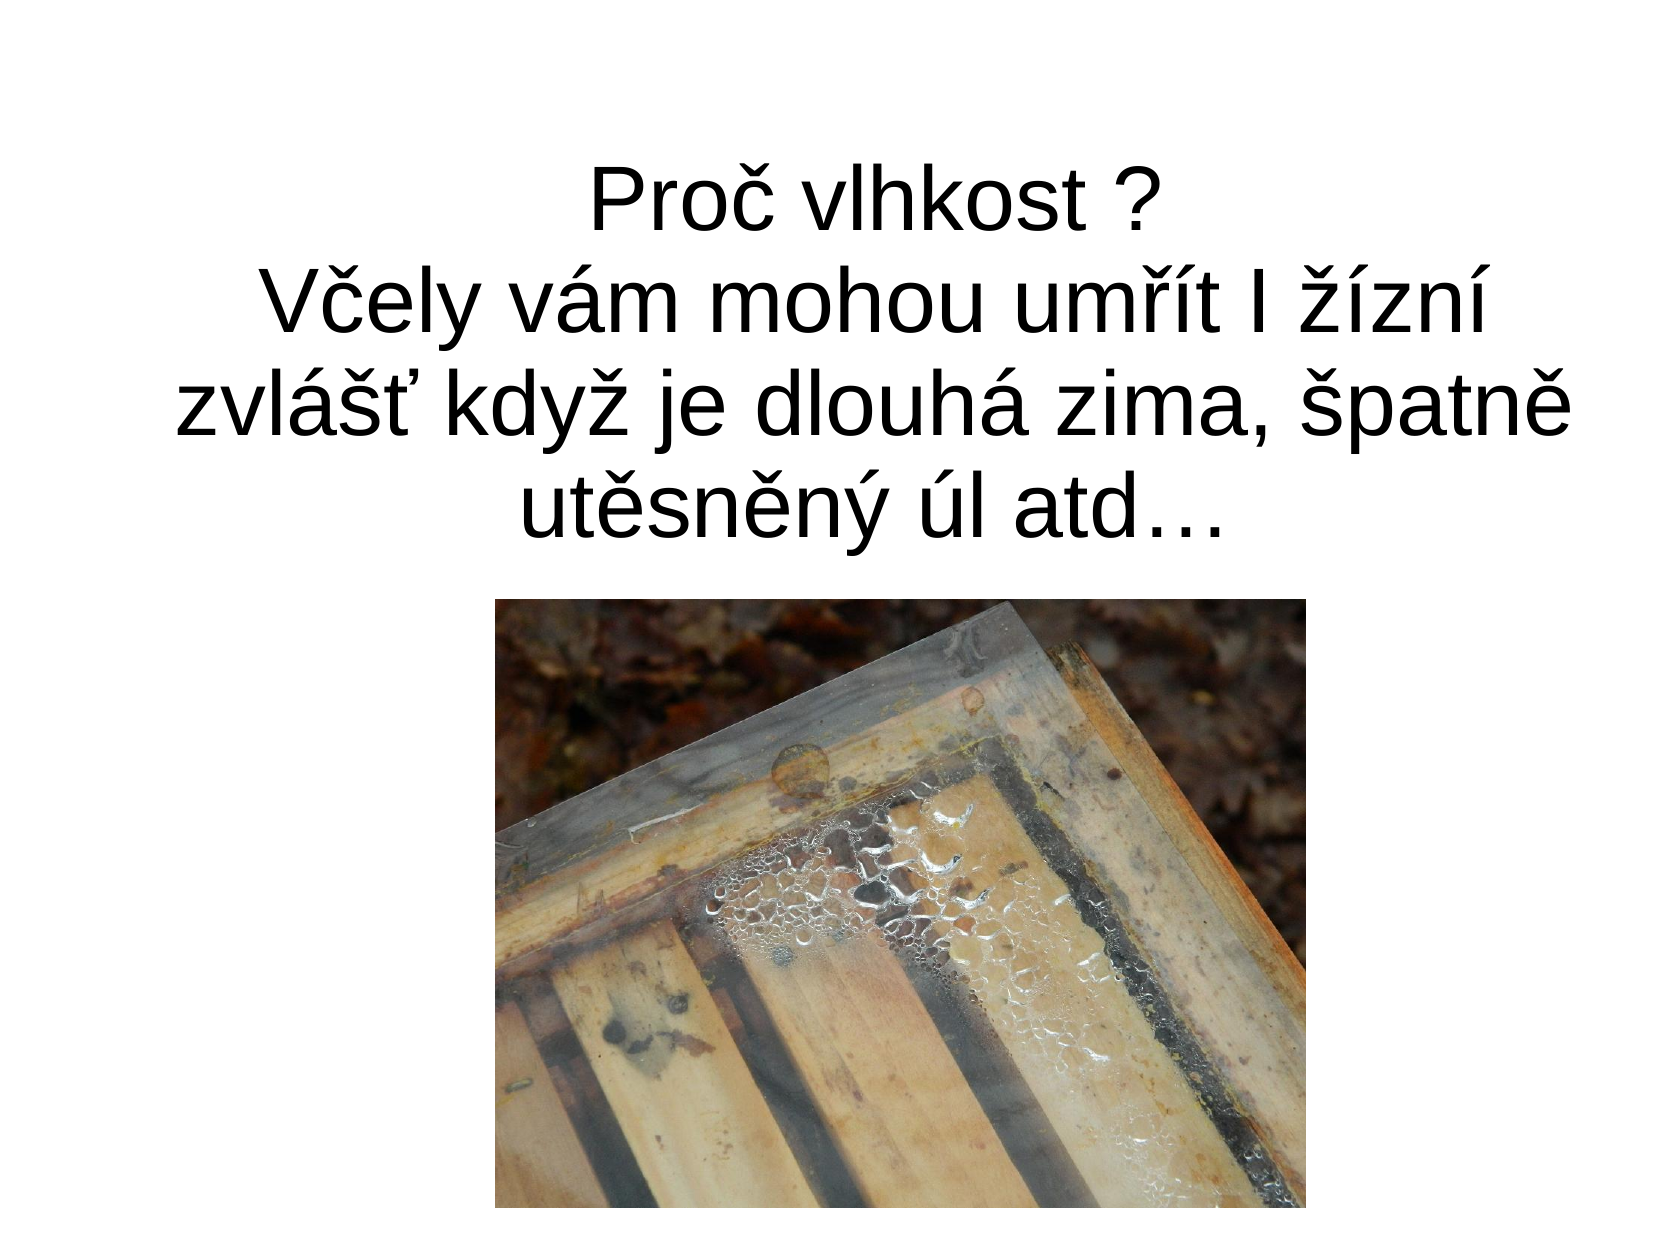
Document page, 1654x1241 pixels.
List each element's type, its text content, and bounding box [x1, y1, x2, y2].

title Proč vlhkost ? Včely vám mohou umřít I žízní zvlášť když je dlouhá zima, špatně utěsněný úl atd… [131, 147, 1621, 661]
picture [495, 599, 1306, 1208]
